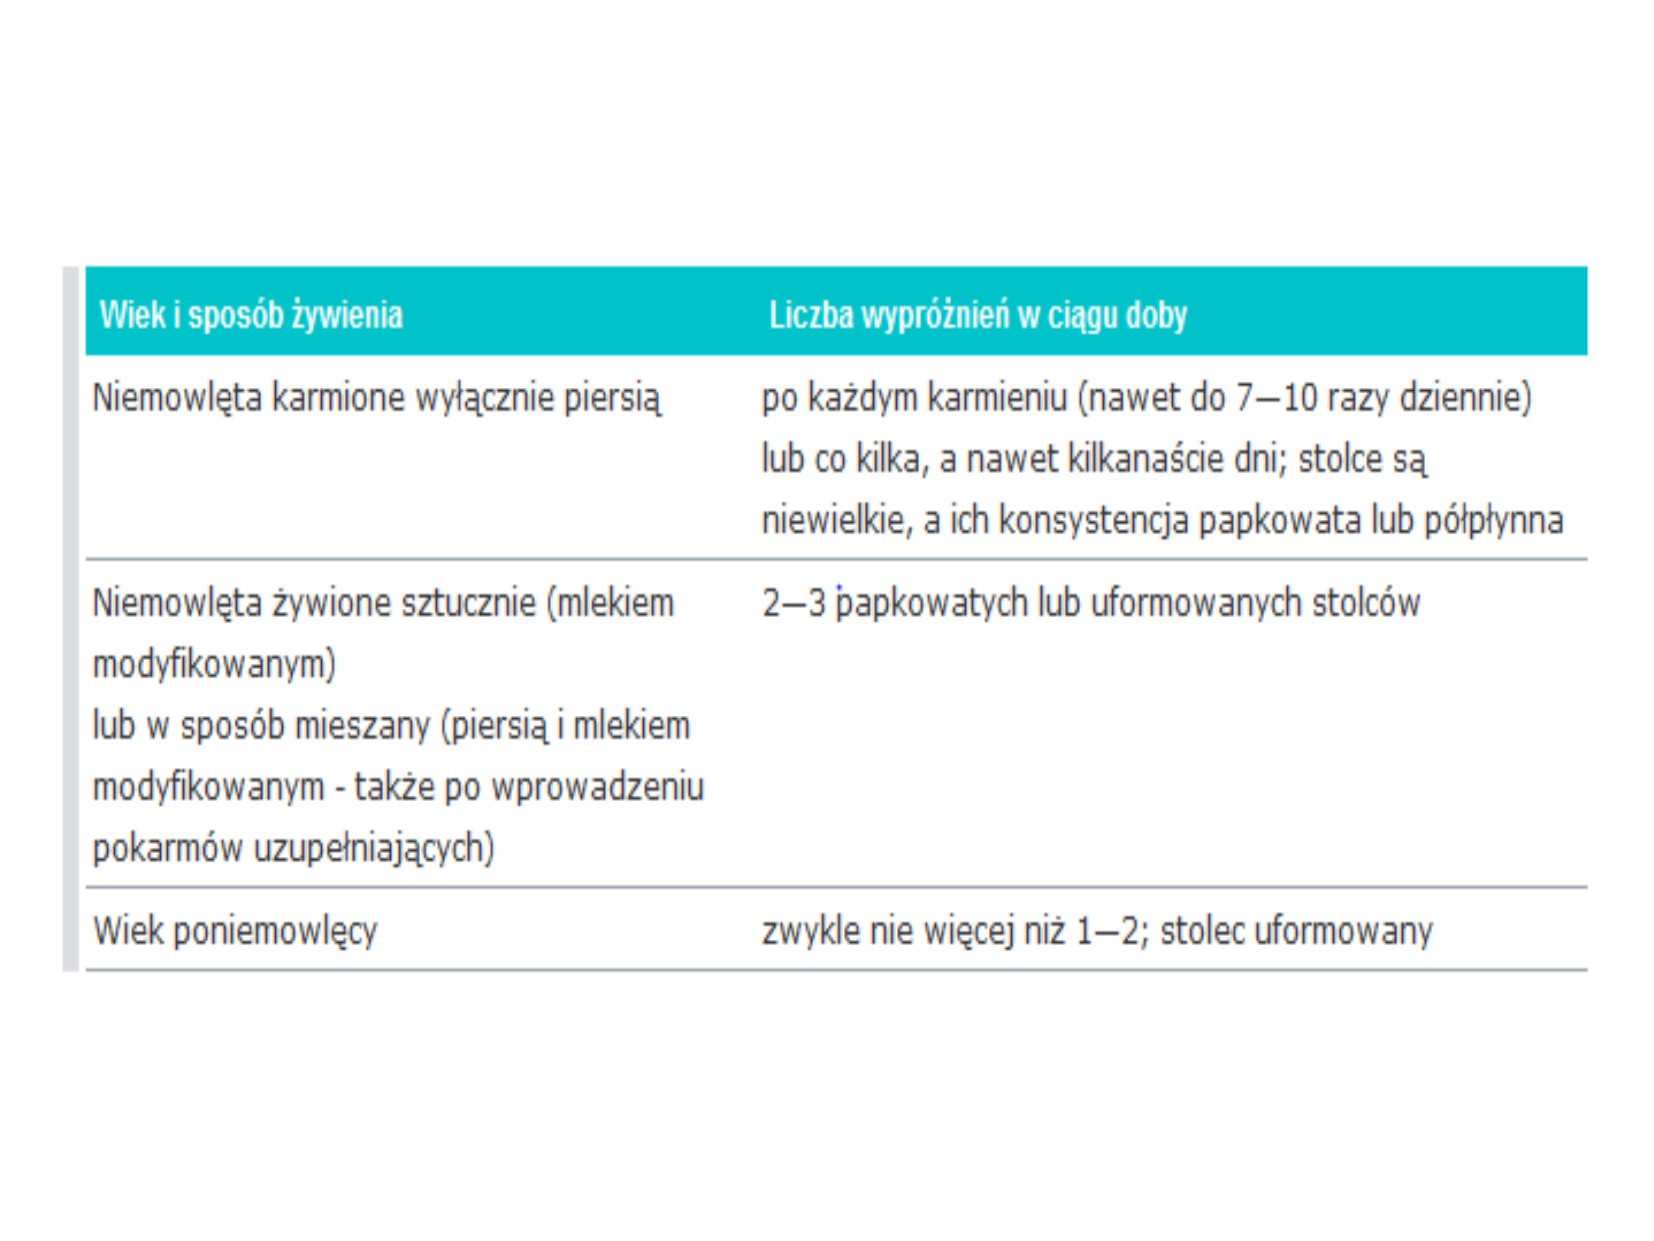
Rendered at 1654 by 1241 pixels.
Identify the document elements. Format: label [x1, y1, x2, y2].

picture [45, 246, 1609, 994]
